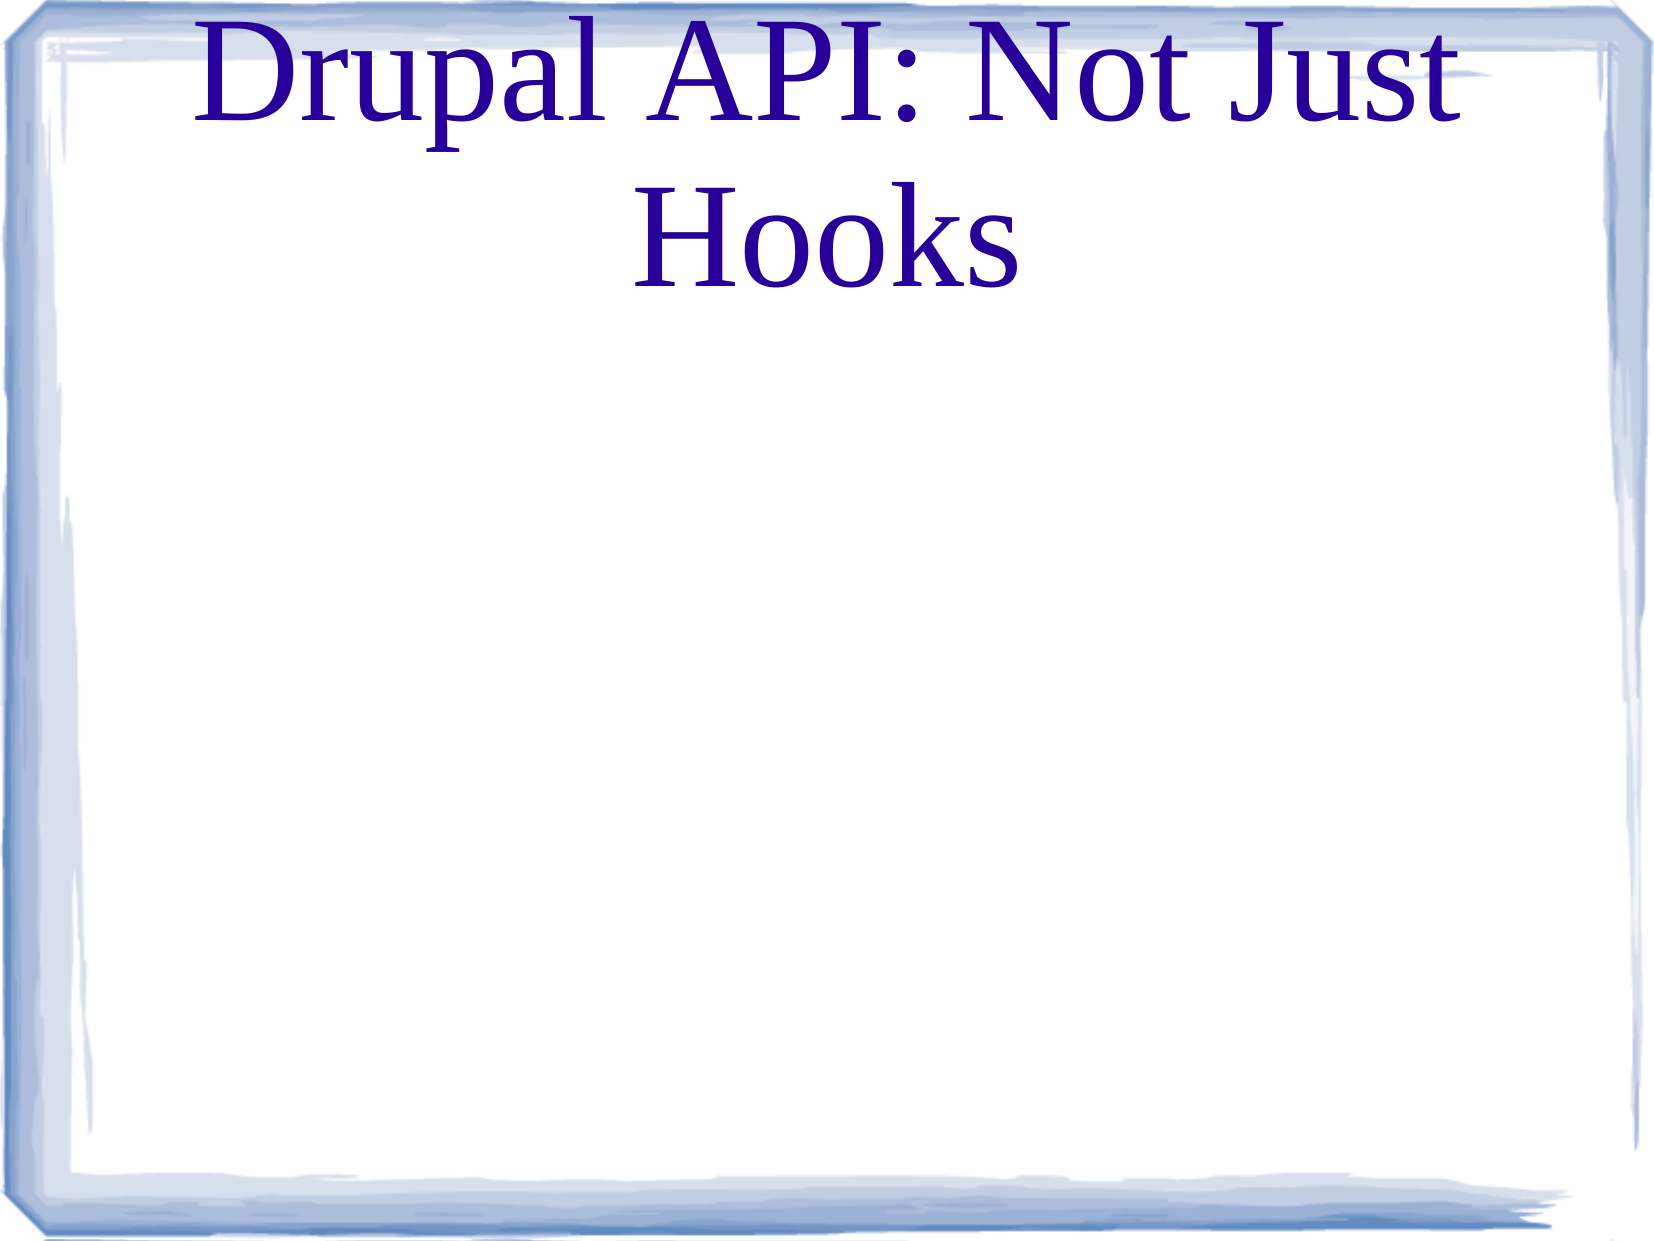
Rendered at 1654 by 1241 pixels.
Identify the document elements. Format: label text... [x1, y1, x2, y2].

picture [0, 0, 1654, 1241]
title Drupal API: Not Just Hooks [82, 0, 1571, 320]
